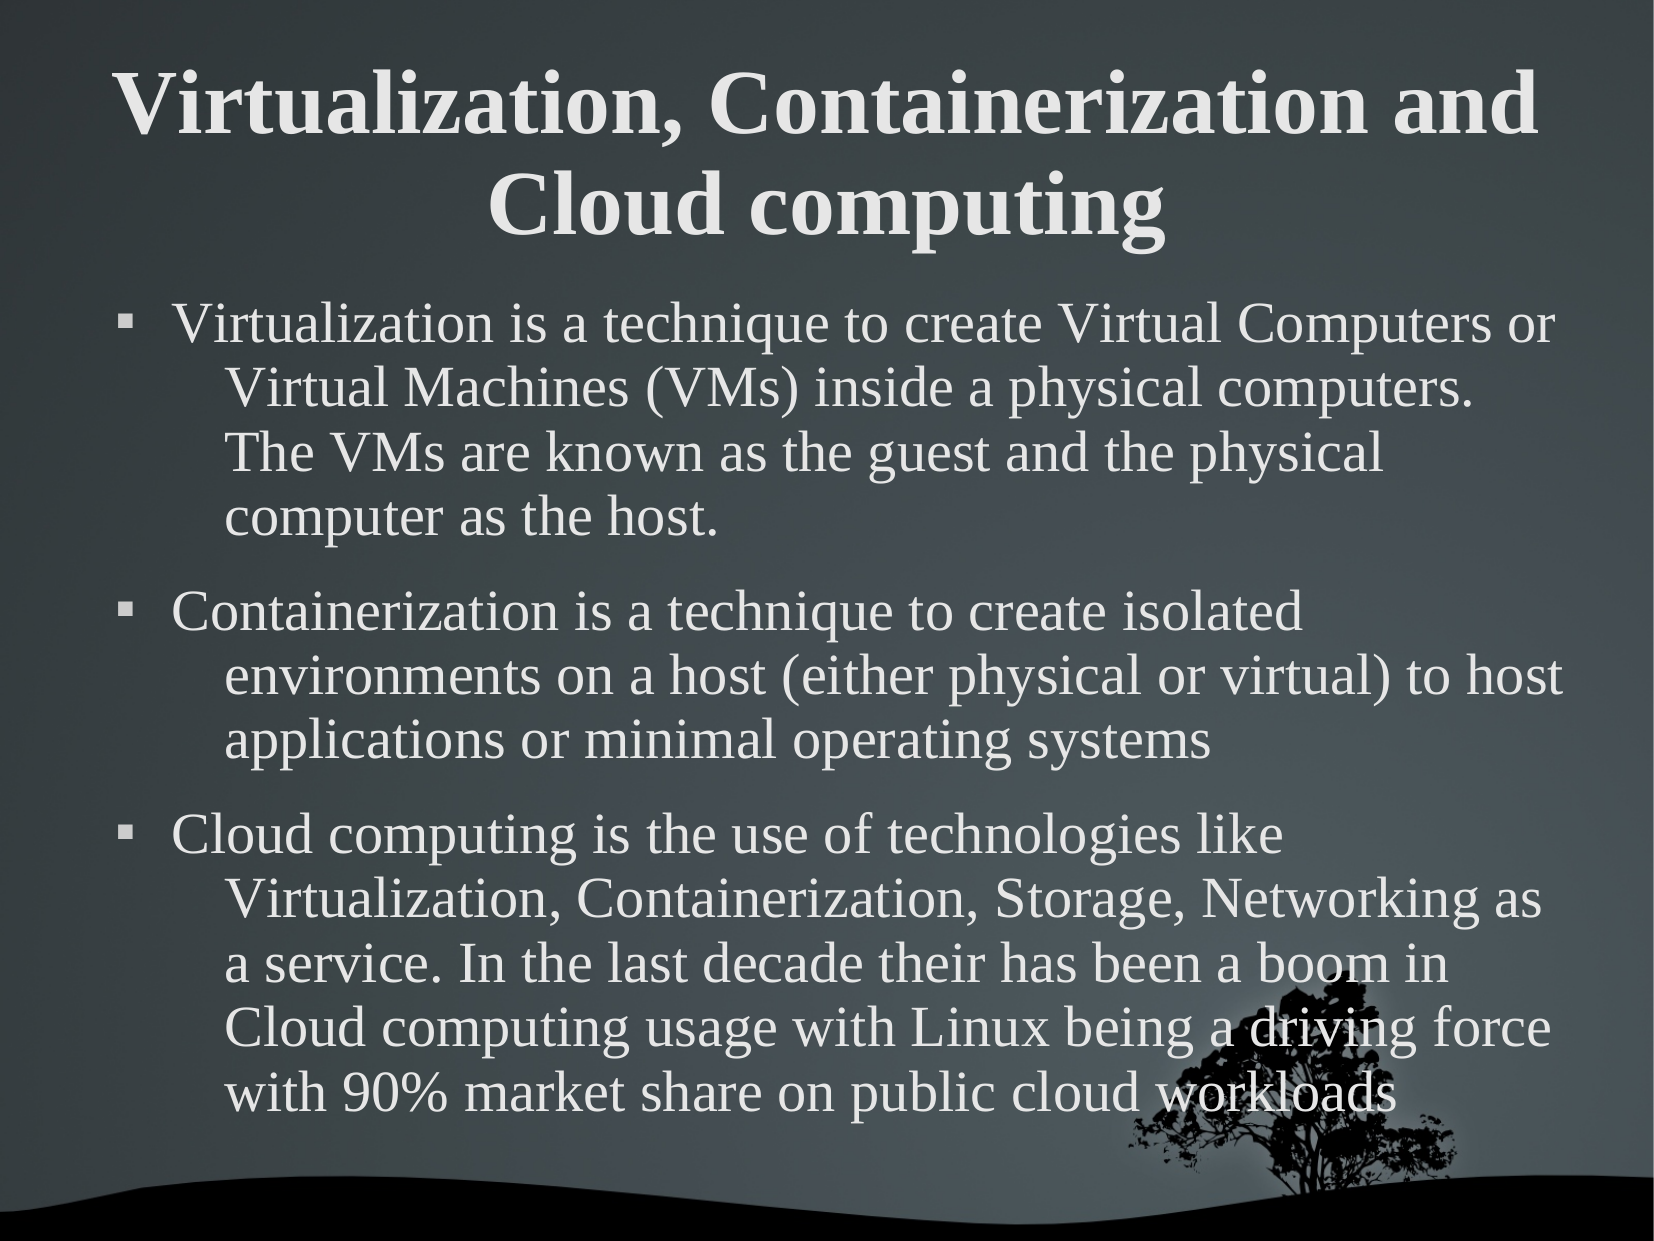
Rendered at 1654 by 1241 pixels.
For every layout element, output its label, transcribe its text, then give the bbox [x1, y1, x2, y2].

picture [0, 0, 1654, 1241]
list Virtualization is a technique to create Virtual Computers or Virtual Machines (VMs) inside a physical computers. The VMs are known as the guest and the physical computer as the host. Containerization is a technique to create isolated environments on a host (either physical or virtual) to host applications or minimal operating systems Cloud computing is the use of technologies like Virtualization, Containerization, Storage, Networking as a service. In the last decade their has been a boom in Cloud computing usage with Linux being a driving force with 90% market share on public cloud workloads [82, 290, 1571, 1124]
title Virtualization, Containerization and Cloud computing [82, 49, 1571, 257]
